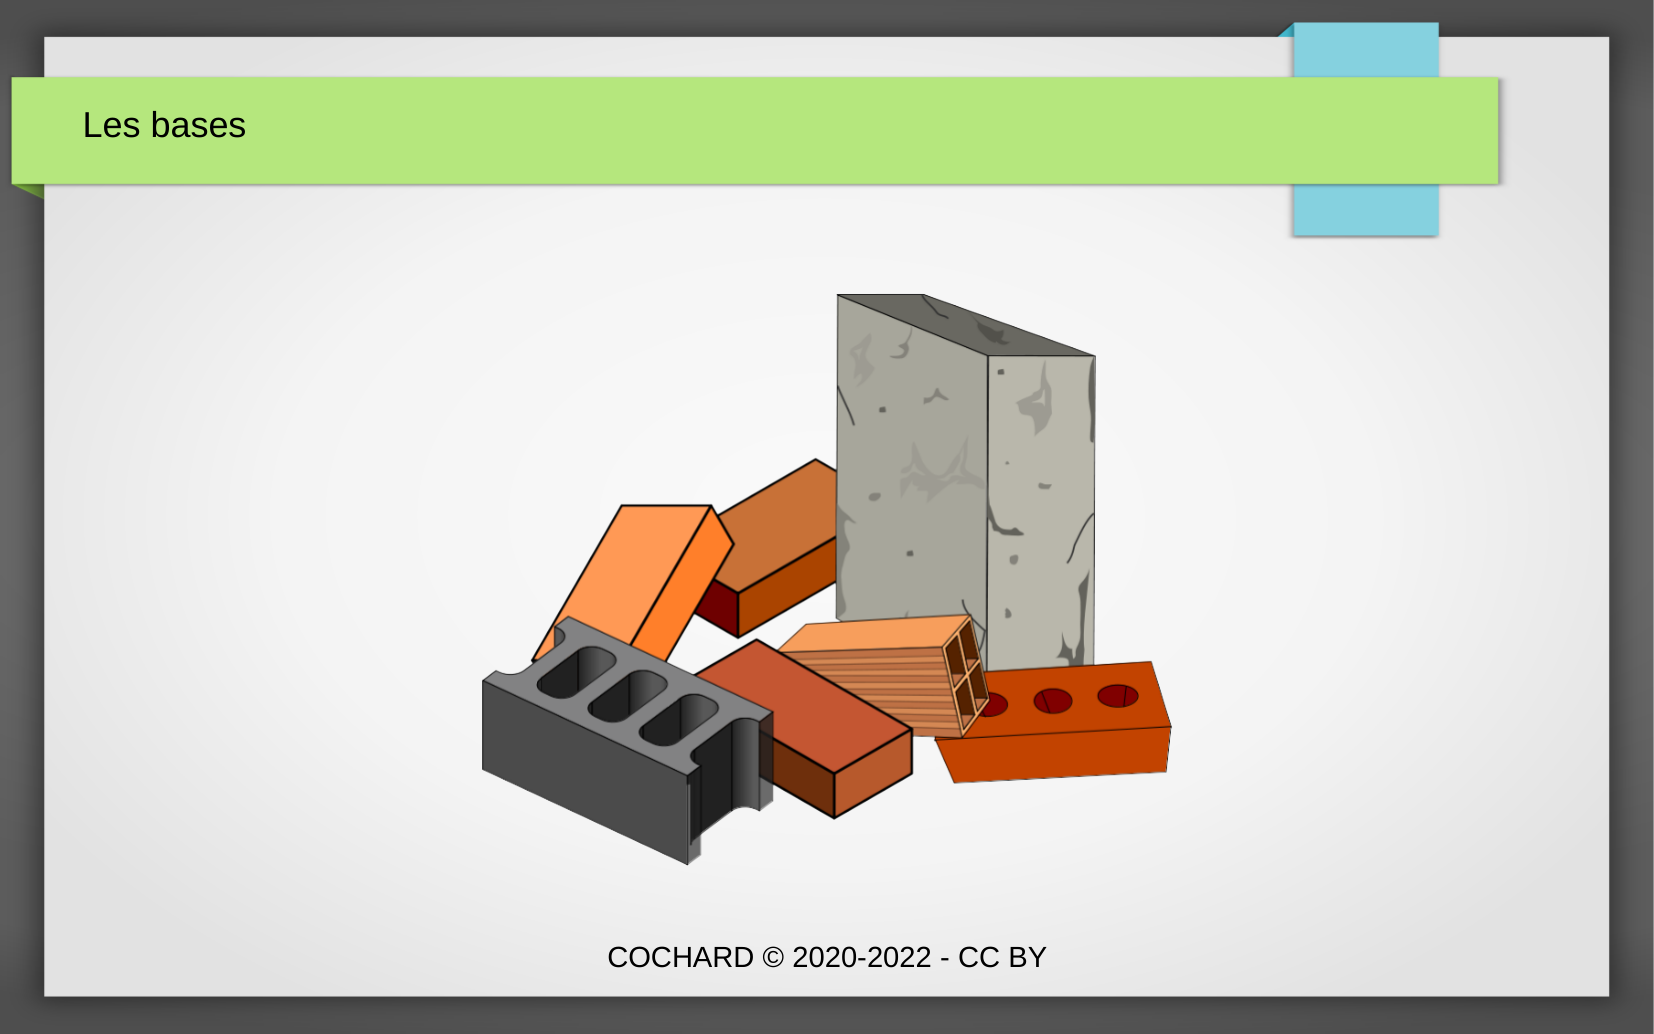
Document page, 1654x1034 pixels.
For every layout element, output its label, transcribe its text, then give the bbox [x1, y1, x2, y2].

title Les bases [82, 39, 1235, 210]
picture [0, 0, 1654, 1034]
